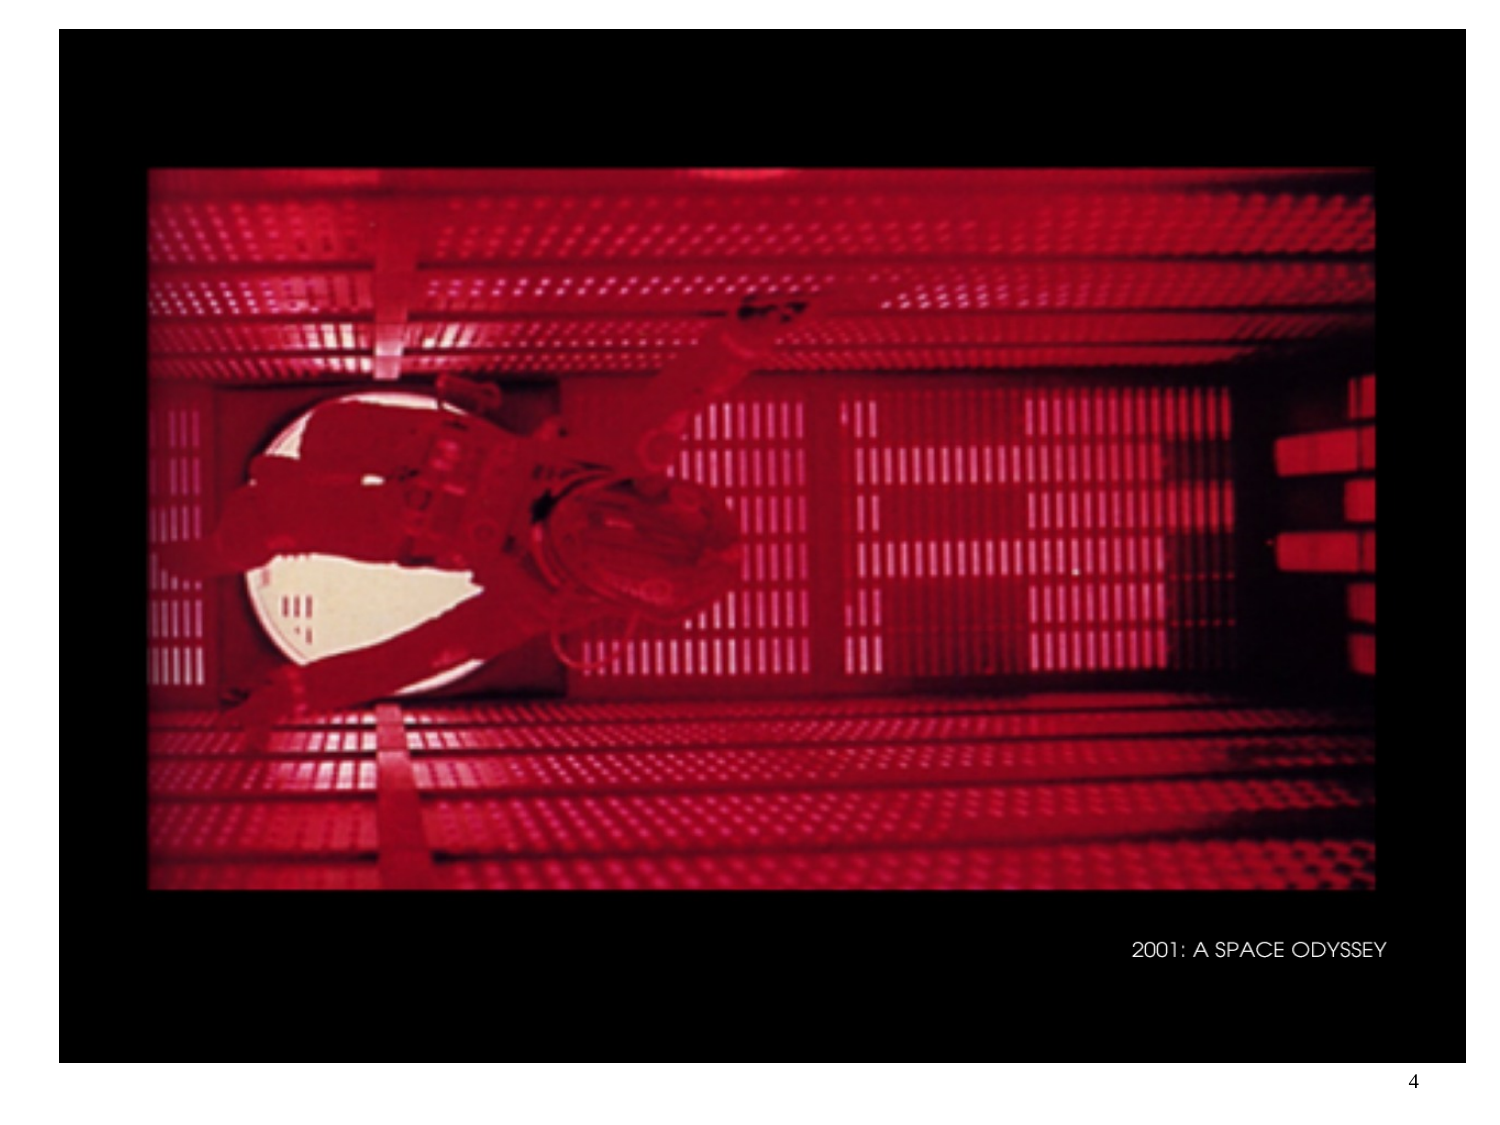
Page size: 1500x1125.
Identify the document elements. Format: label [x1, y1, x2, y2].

picture [59, 29, 1466, 1063]
